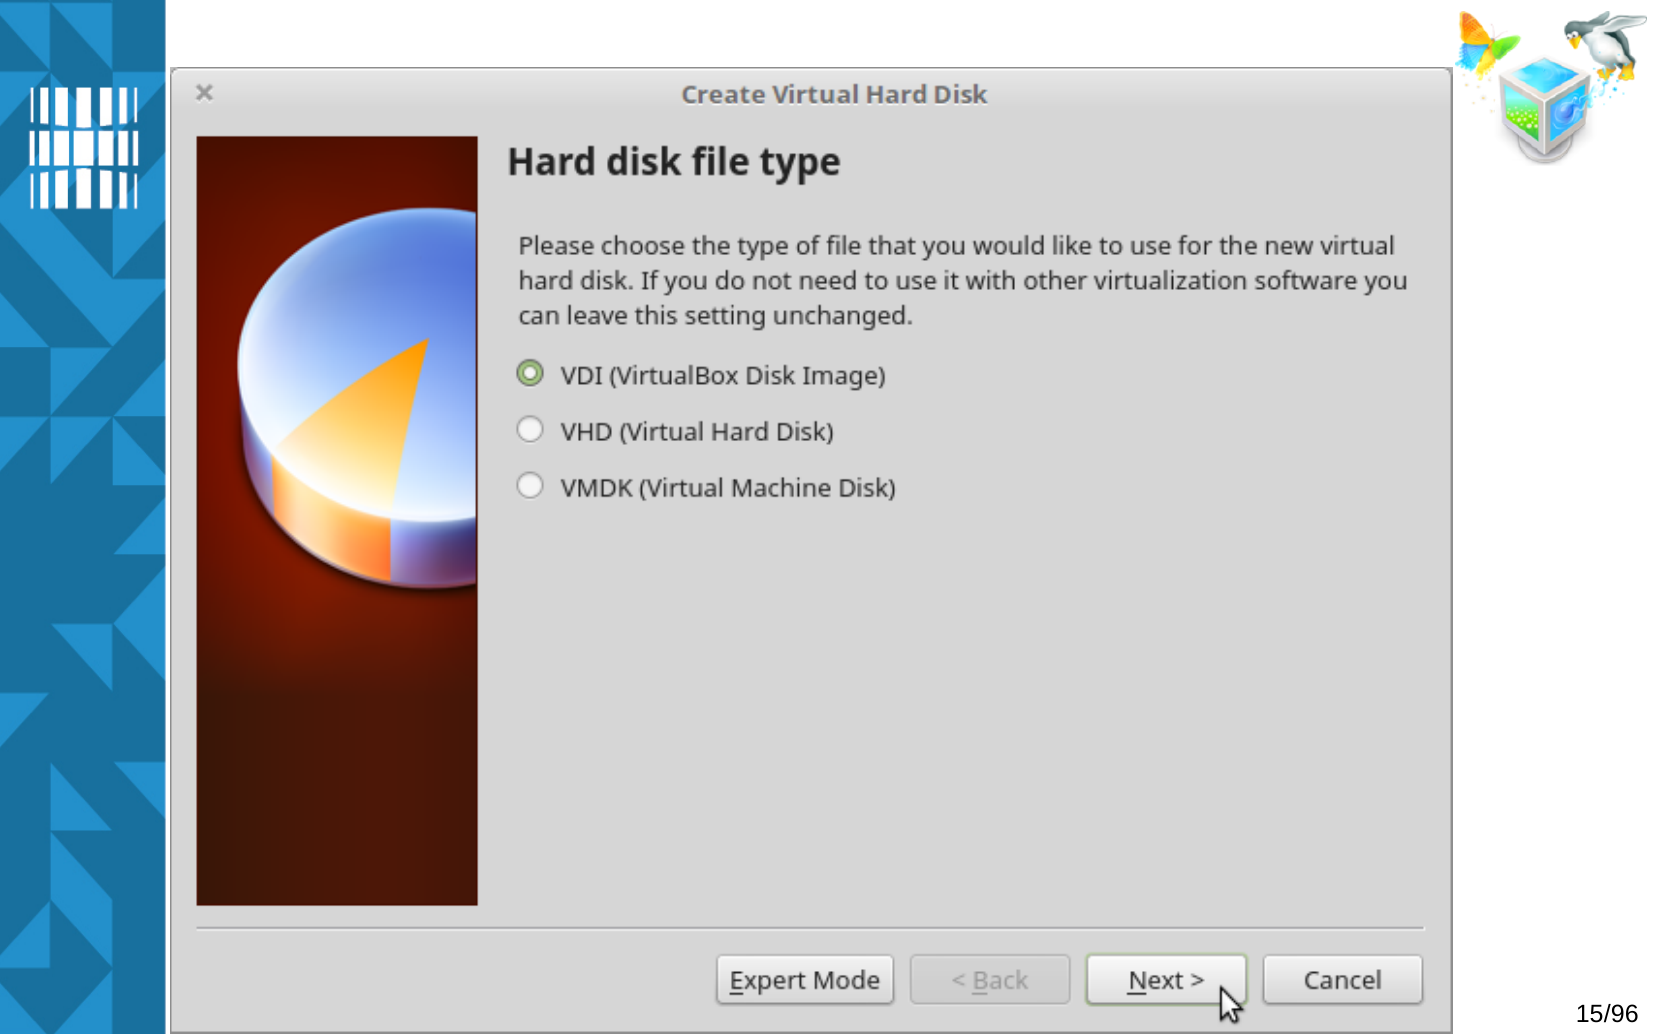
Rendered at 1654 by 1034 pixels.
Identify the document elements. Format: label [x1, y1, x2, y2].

picture [170, 7, 1653, 1034]
